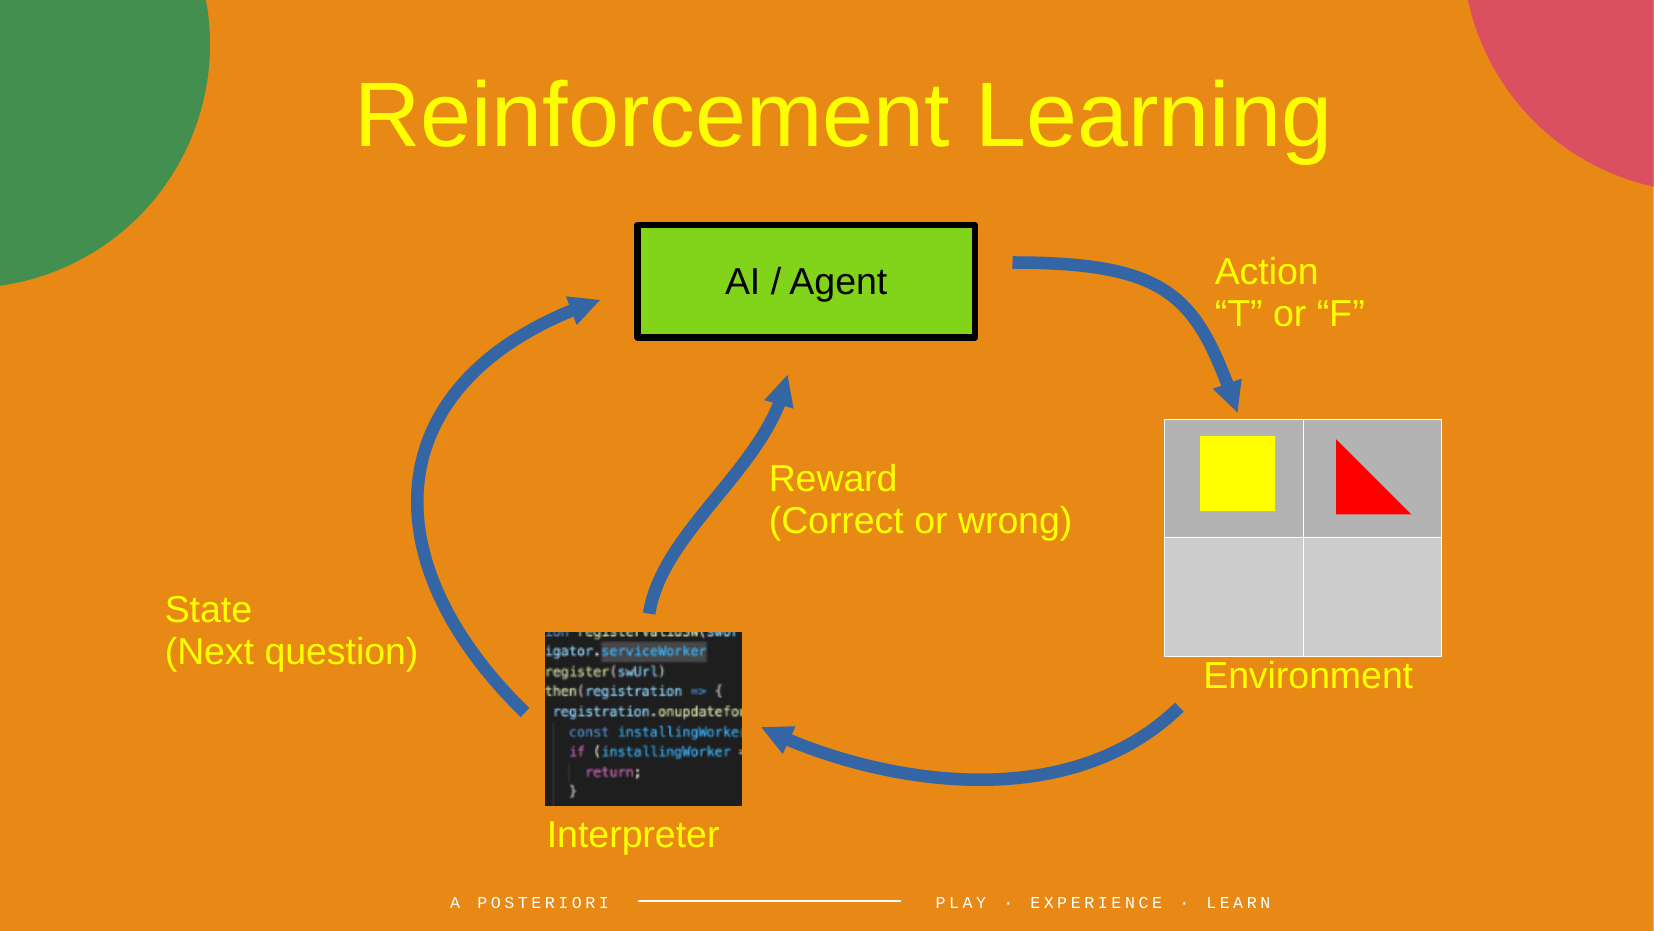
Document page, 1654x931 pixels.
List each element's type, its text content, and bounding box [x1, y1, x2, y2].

table_header [1165, 420, 1303, 537]
text_box Environment [1188, 646, 1429, 704]
table_cell [1304, 538, 1441, 656]
table_header [1304, 420, 1441, 537]
title Reinforcement Learning [187, 37, 1501, 193]
text_box State (Next question) [150, 580, 434, 680]
text_box Reward (Correct or wrong) [754, 450, 1088, 549]
text_box [1336, 439, 1412, 515]
picture [545, 632, 742, 805]
text_box AI / Agent [637, 224, 975, 338]
text_box Action “T” or “F” [1200, 243, 1417, 342]
text_box [1200, 436, 1276, 512]
table_cell [1165, 538, 1303, 656]
text_box Interpreter [532, 805, 749, 863]
